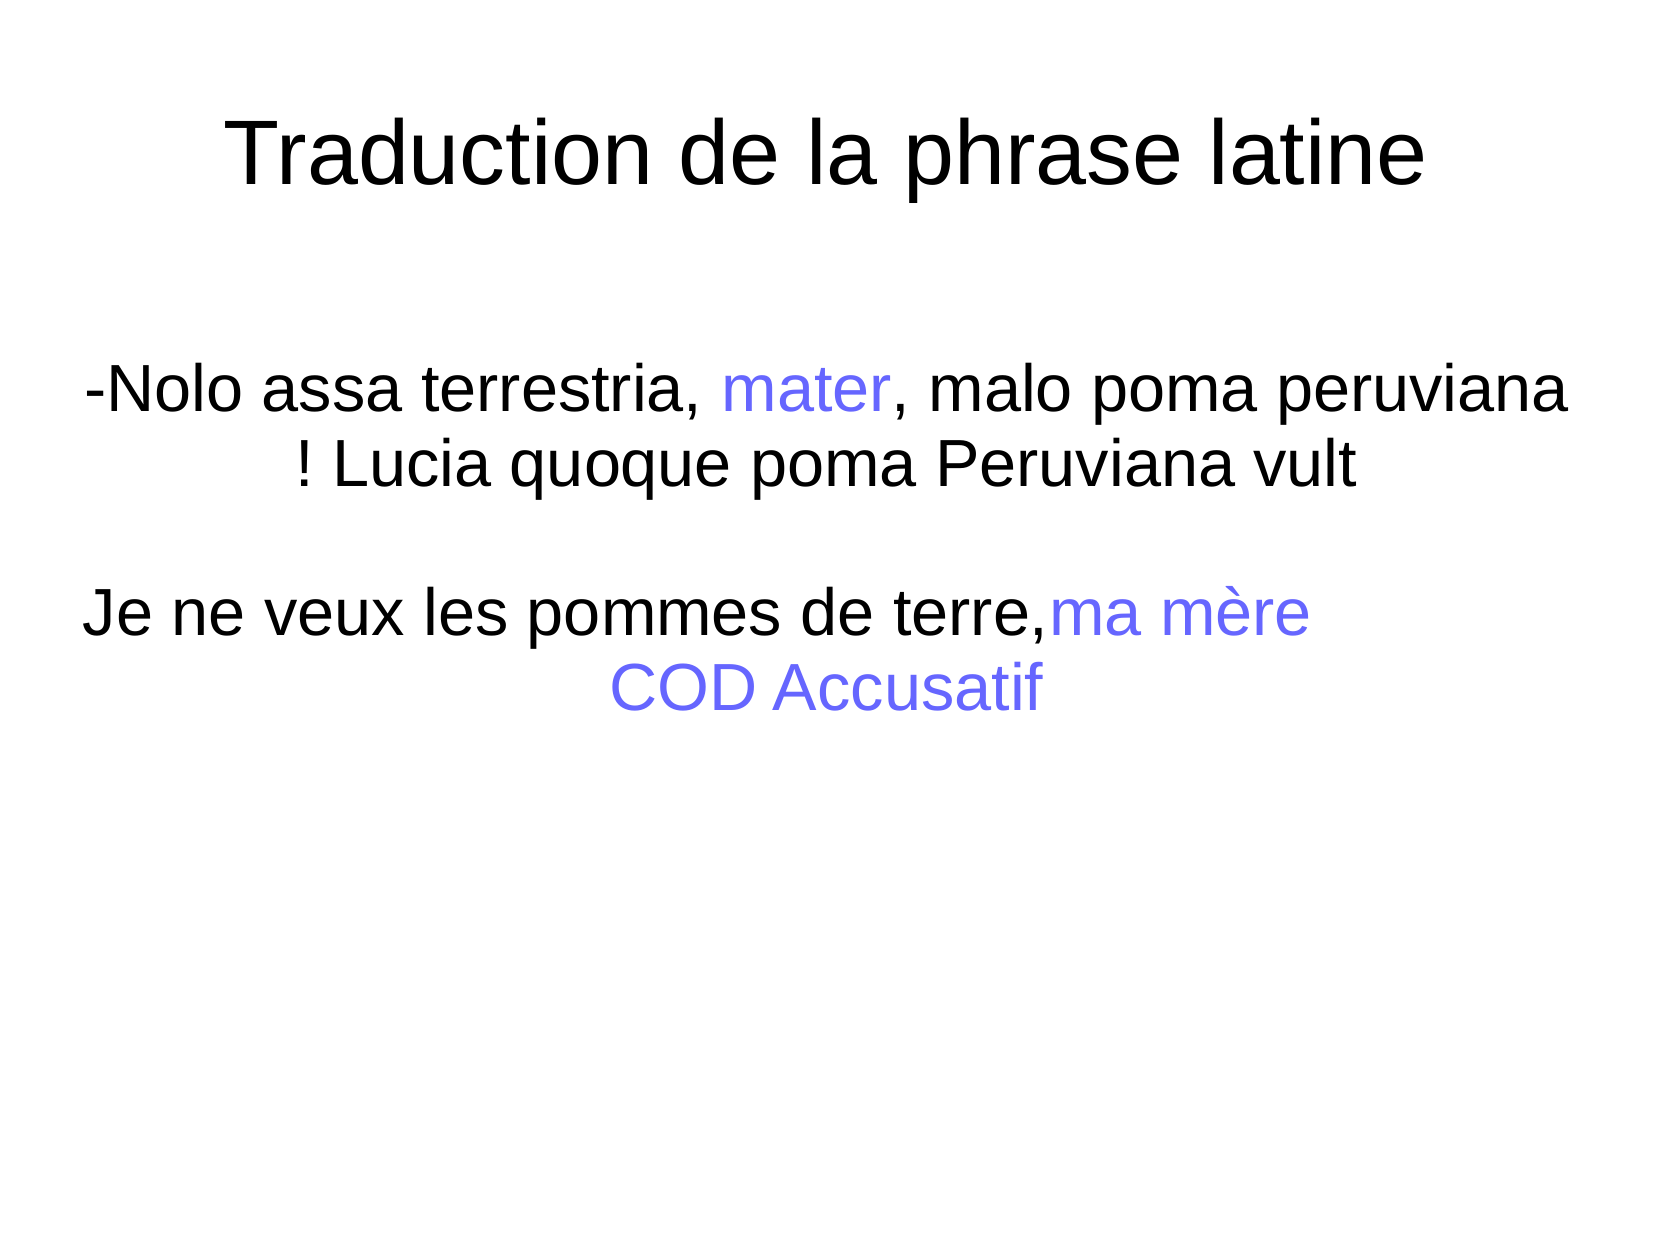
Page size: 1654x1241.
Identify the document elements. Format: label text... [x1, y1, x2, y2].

subtitle -Nolo assa terrestria, mater, malo poma peruviana ! Lucia quoque poma Peruviana vult Je ne veux les pommes de terre,ma mère COD Accusatif [82, 290, 1571, 1010]
title Traduction de la phrase latine [82, 49, 1571, 257]
